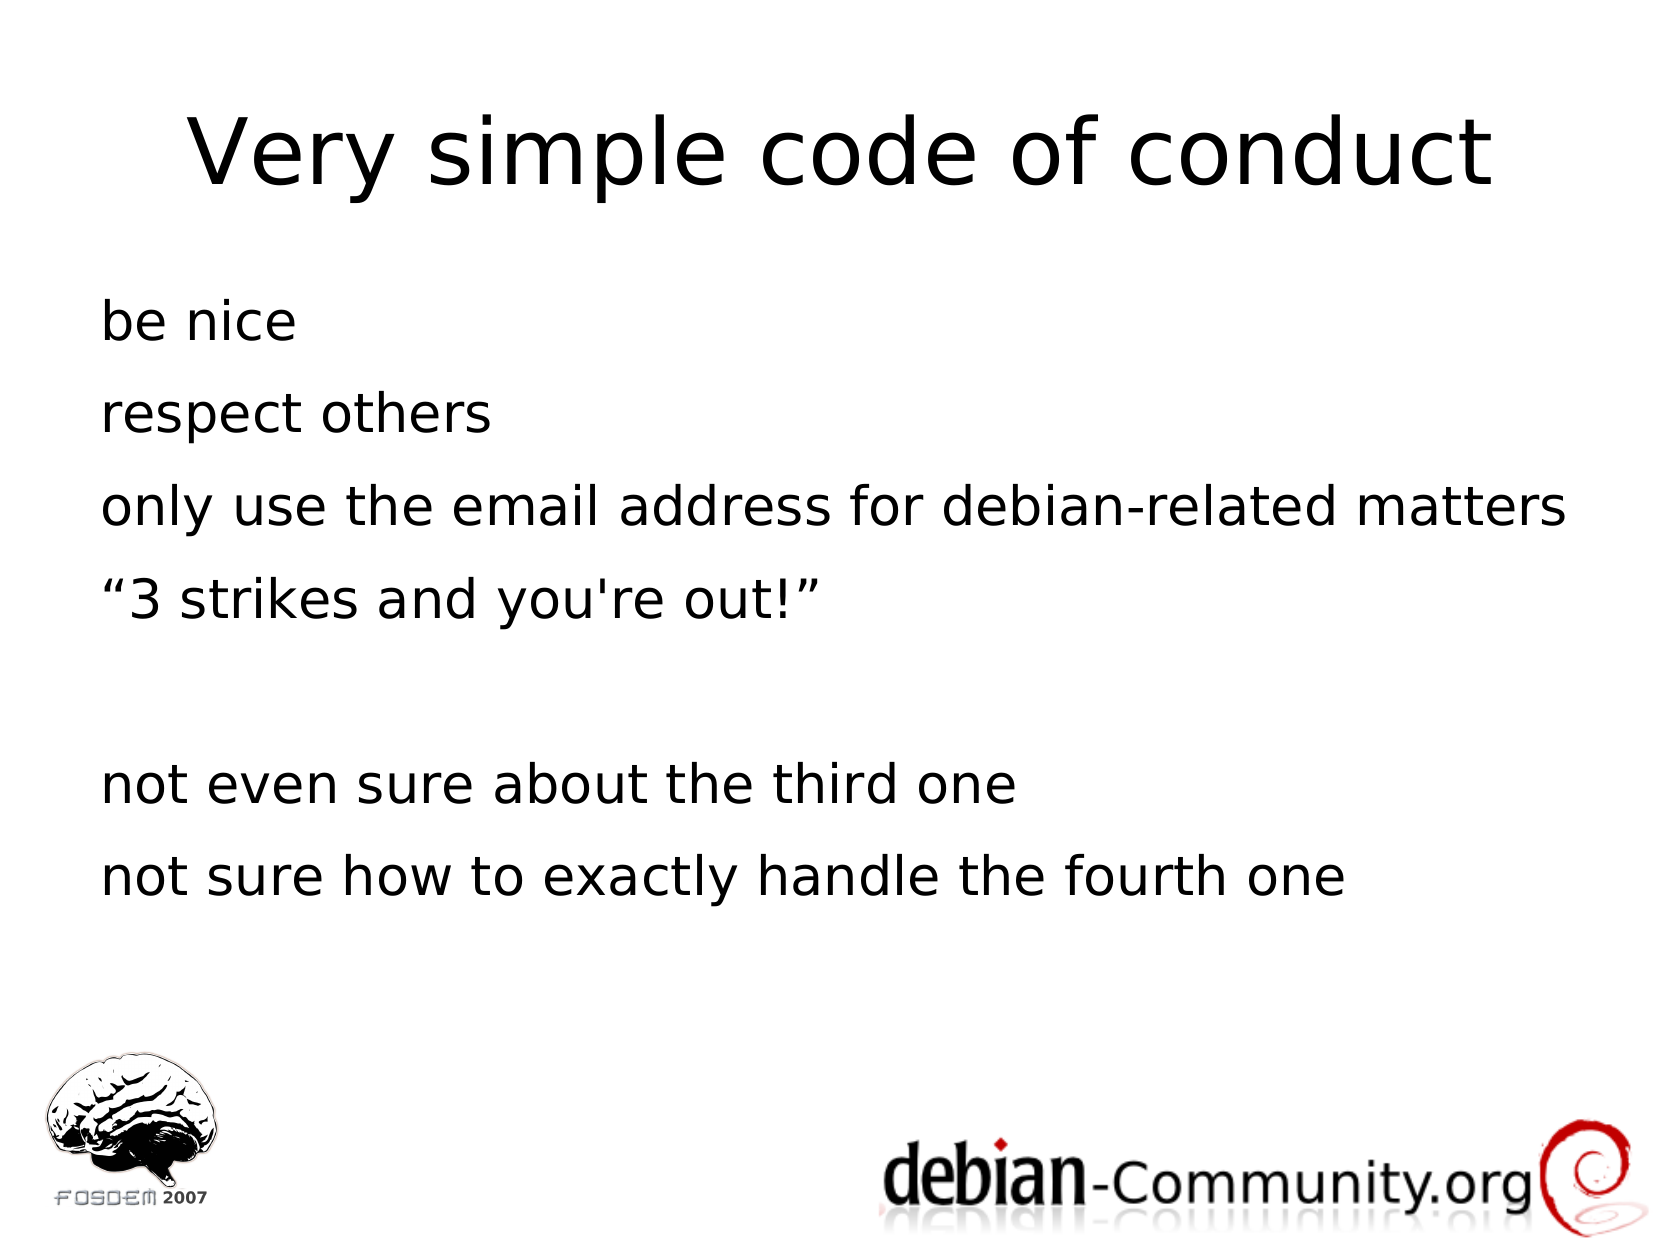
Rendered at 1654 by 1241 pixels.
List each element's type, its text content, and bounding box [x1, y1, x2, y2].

list be nice respect others only use the email address for debian-related matters “3 strikes and you're out!” not even sure about the third one not sure how to exactly handle the fourth one [82, 290, 1571, 1109]
title Very simple code of conduct [82, 49, 1571, 257]
picture [37, 1050, 226, 1211]
picture [876, 1113, 1654, 1241]
